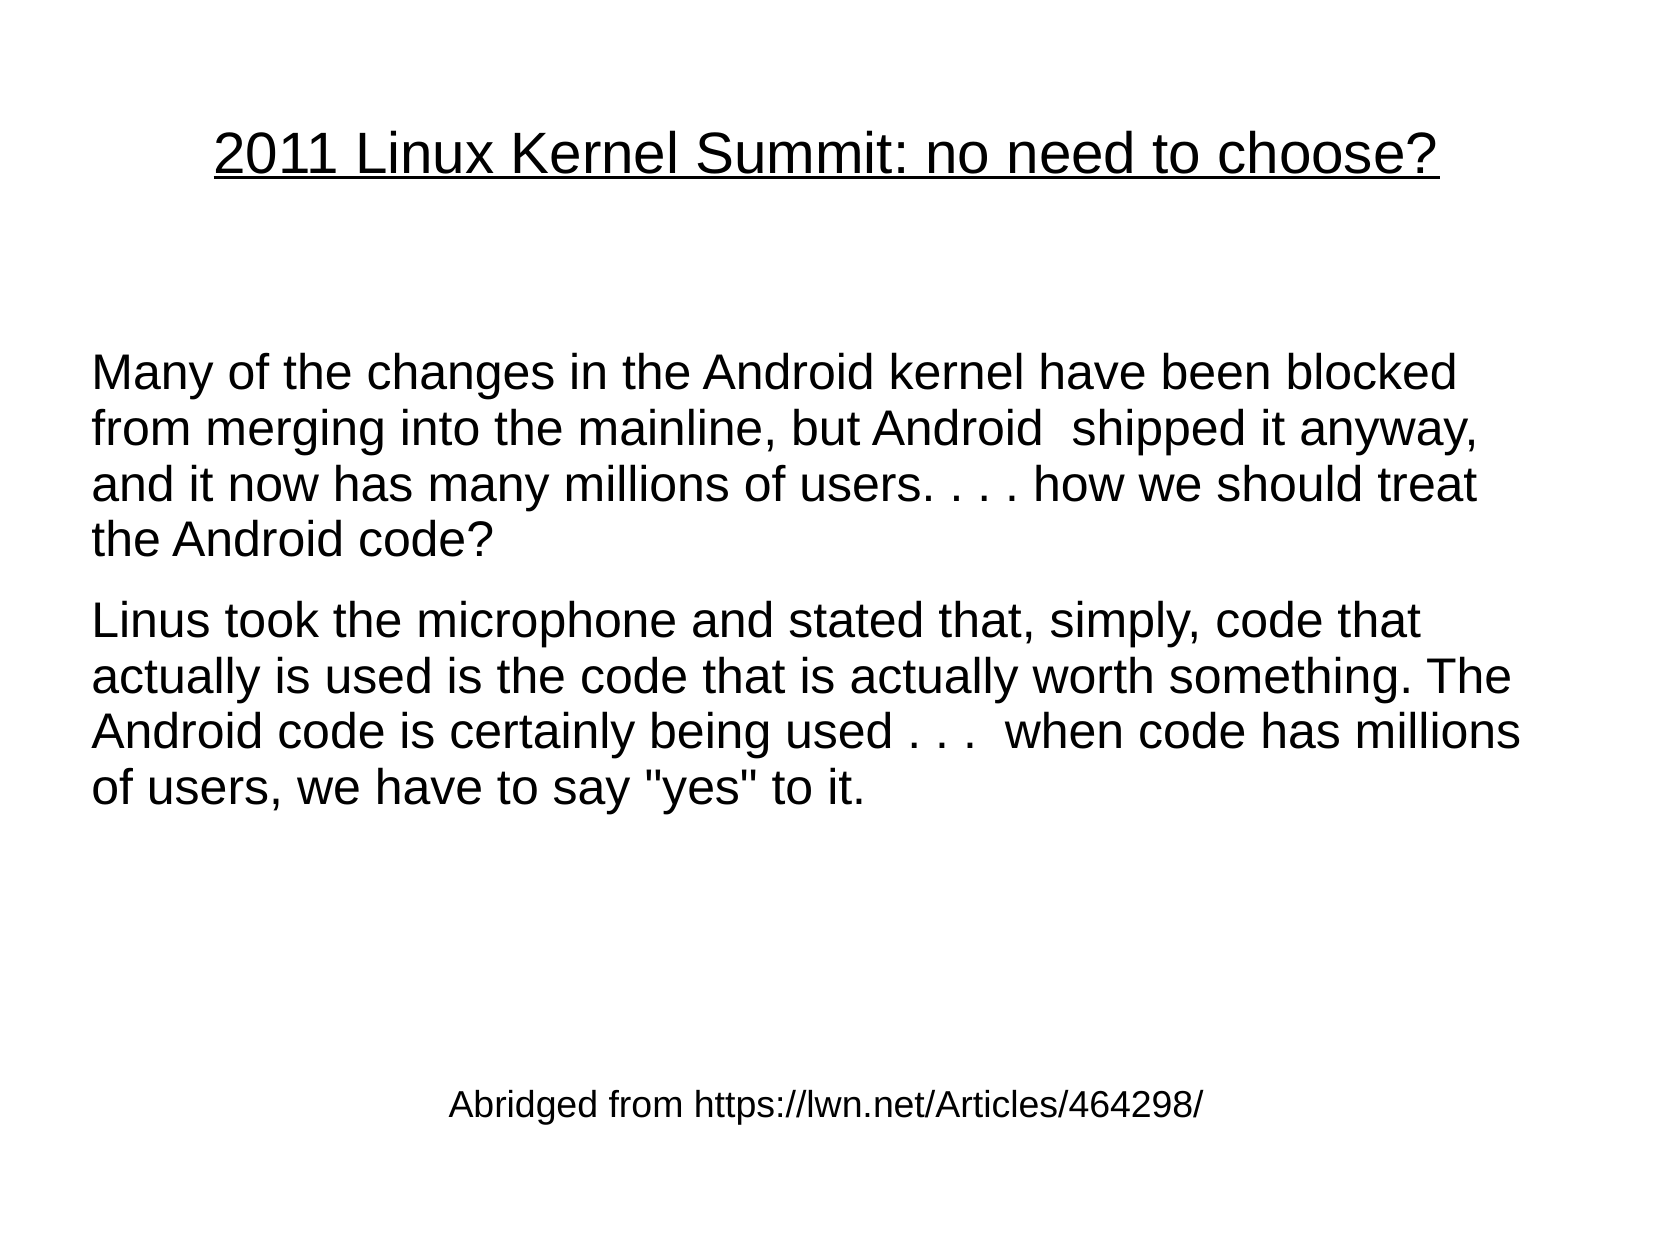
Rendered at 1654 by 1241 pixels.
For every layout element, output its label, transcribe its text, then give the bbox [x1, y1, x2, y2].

title 2011 Linux Kernel Summit: no need to choose? [82, 49, 1571, 257]
text_box Abridged from https://lwn.net/Articles/464298/ [433, 1076, 1220, 1134]
text_box Many of the changes in the Android kernel have been blocked from merging into the mainline, but Android shipped it anyway, and it now has many millions of users. . . . how we should treat the Android code? Linus took the microphone and stated that, simply, code that actually is used is the code that is actually worth something. The Android code is certainly being used . . . when code has millions of users, we have to say "yes" to it. [76, 337, 1577, 904]
